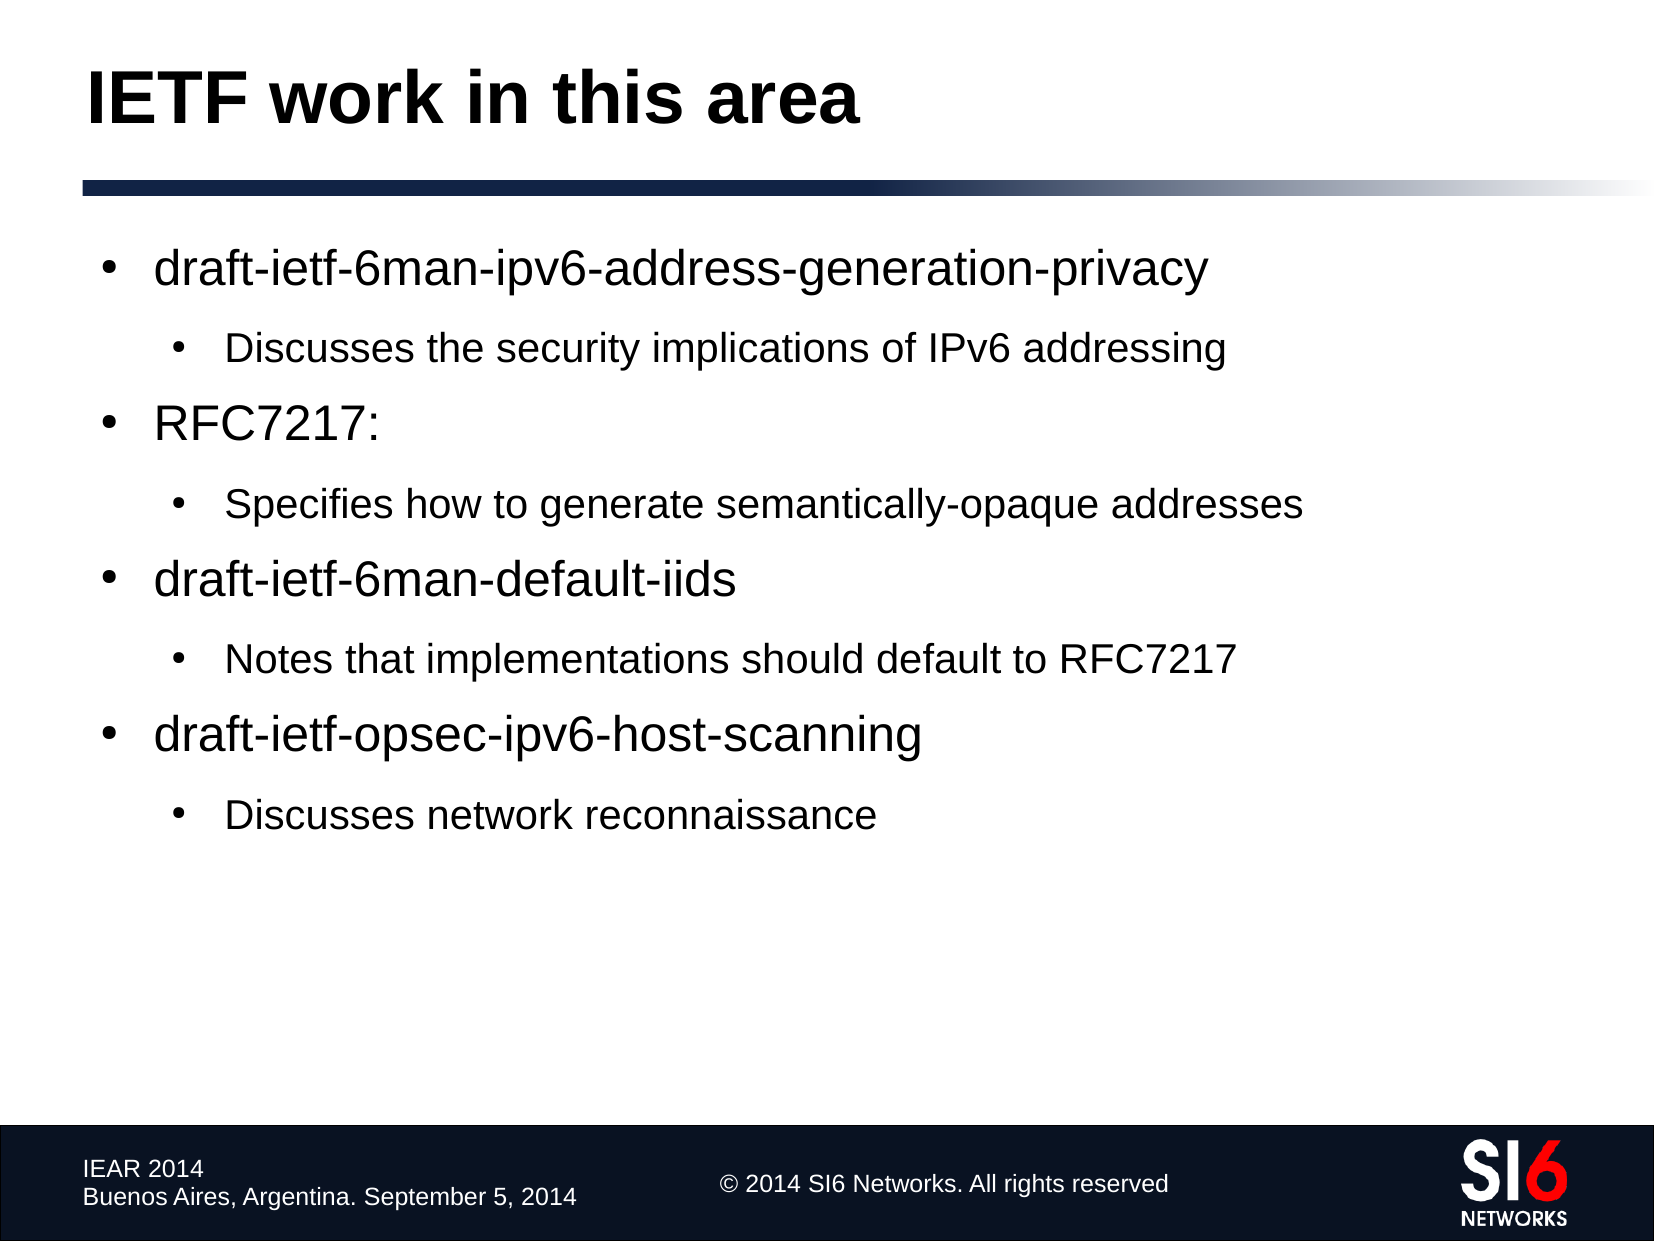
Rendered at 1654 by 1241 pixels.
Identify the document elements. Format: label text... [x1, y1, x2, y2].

list draft-ietf-6man-ipv6-address-generation-privacy Discusses the security implications of IPv6 addressing RFC7217: Specifies how to generate semantically-opaque addresses draft-ietf-6man-default-iids Notes that implementations should default to RFC7217 draft-ietf-opsec-ipv6-host-scanning Discusses network reconnaissance [82, 240, 1571, 1059]
picture [1461, 1139, 1567, 1226]
title IETF work in this area [86, 30, 1576, 166]
